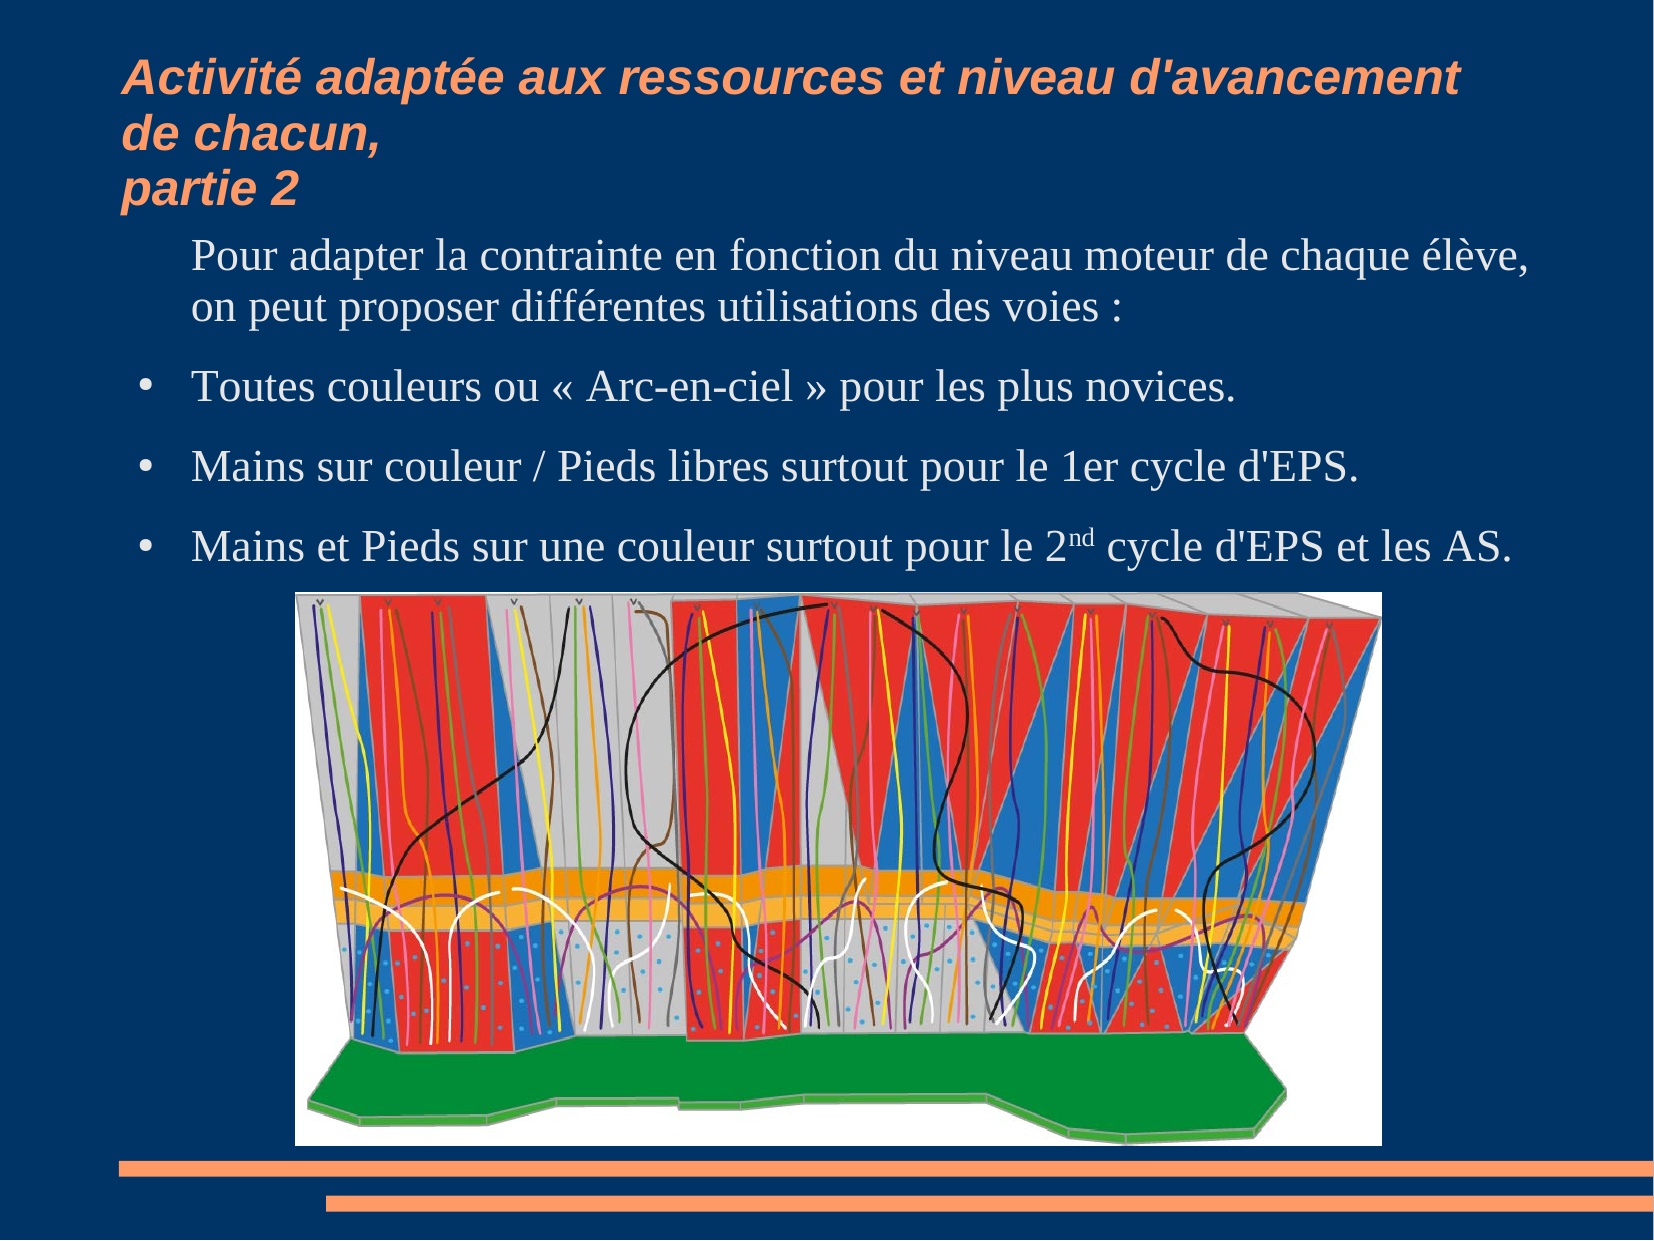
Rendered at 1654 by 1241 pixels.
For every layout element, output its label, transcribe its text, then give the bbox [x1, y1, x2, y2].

title Activité adaptée aux ressources et niveau d'avancement de chacun, partie 2 [121, 29, 1534, 229]
picture [295, 1040, 1382, 1146]
list Pour adapter la contrainte en fonction du niveau moteur de chaque élève, on peut proposer différentes utilisations des voies : Toutes couleurs ou « Arc-en-ciel » pour les plus novices. Mains sur couleur / Pieds libres surtout pour le 1er cycle d'EPS. Mains et Pieds sur une couleur surtout pour le 2nd cycle d'EPS et les AS. [120, 229, 1560, 1040]
